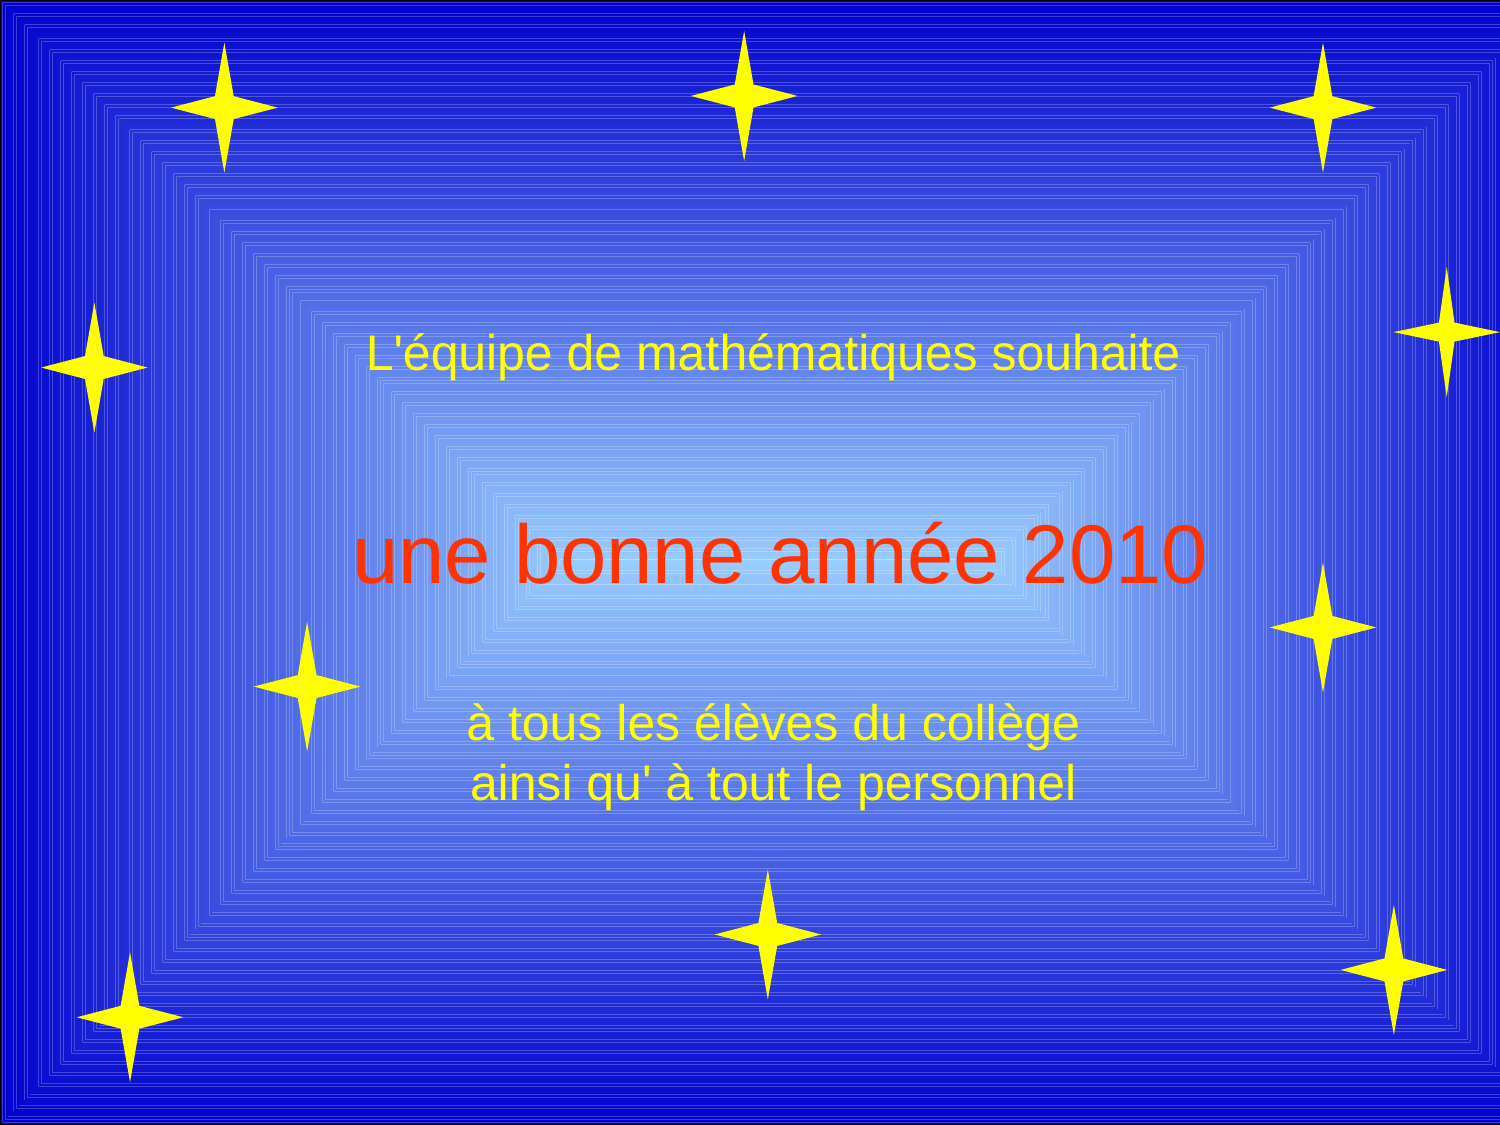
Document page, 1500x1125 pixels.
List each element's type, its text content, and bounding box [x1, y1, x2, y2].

text_box [0, 0, 1500, 1125]
text_box L'équipe de mathématiques souhaite une bonne année 2010 à tous les élèves du collège ainsi qu' à tout le personnel [337, 312, 1224, 819]
